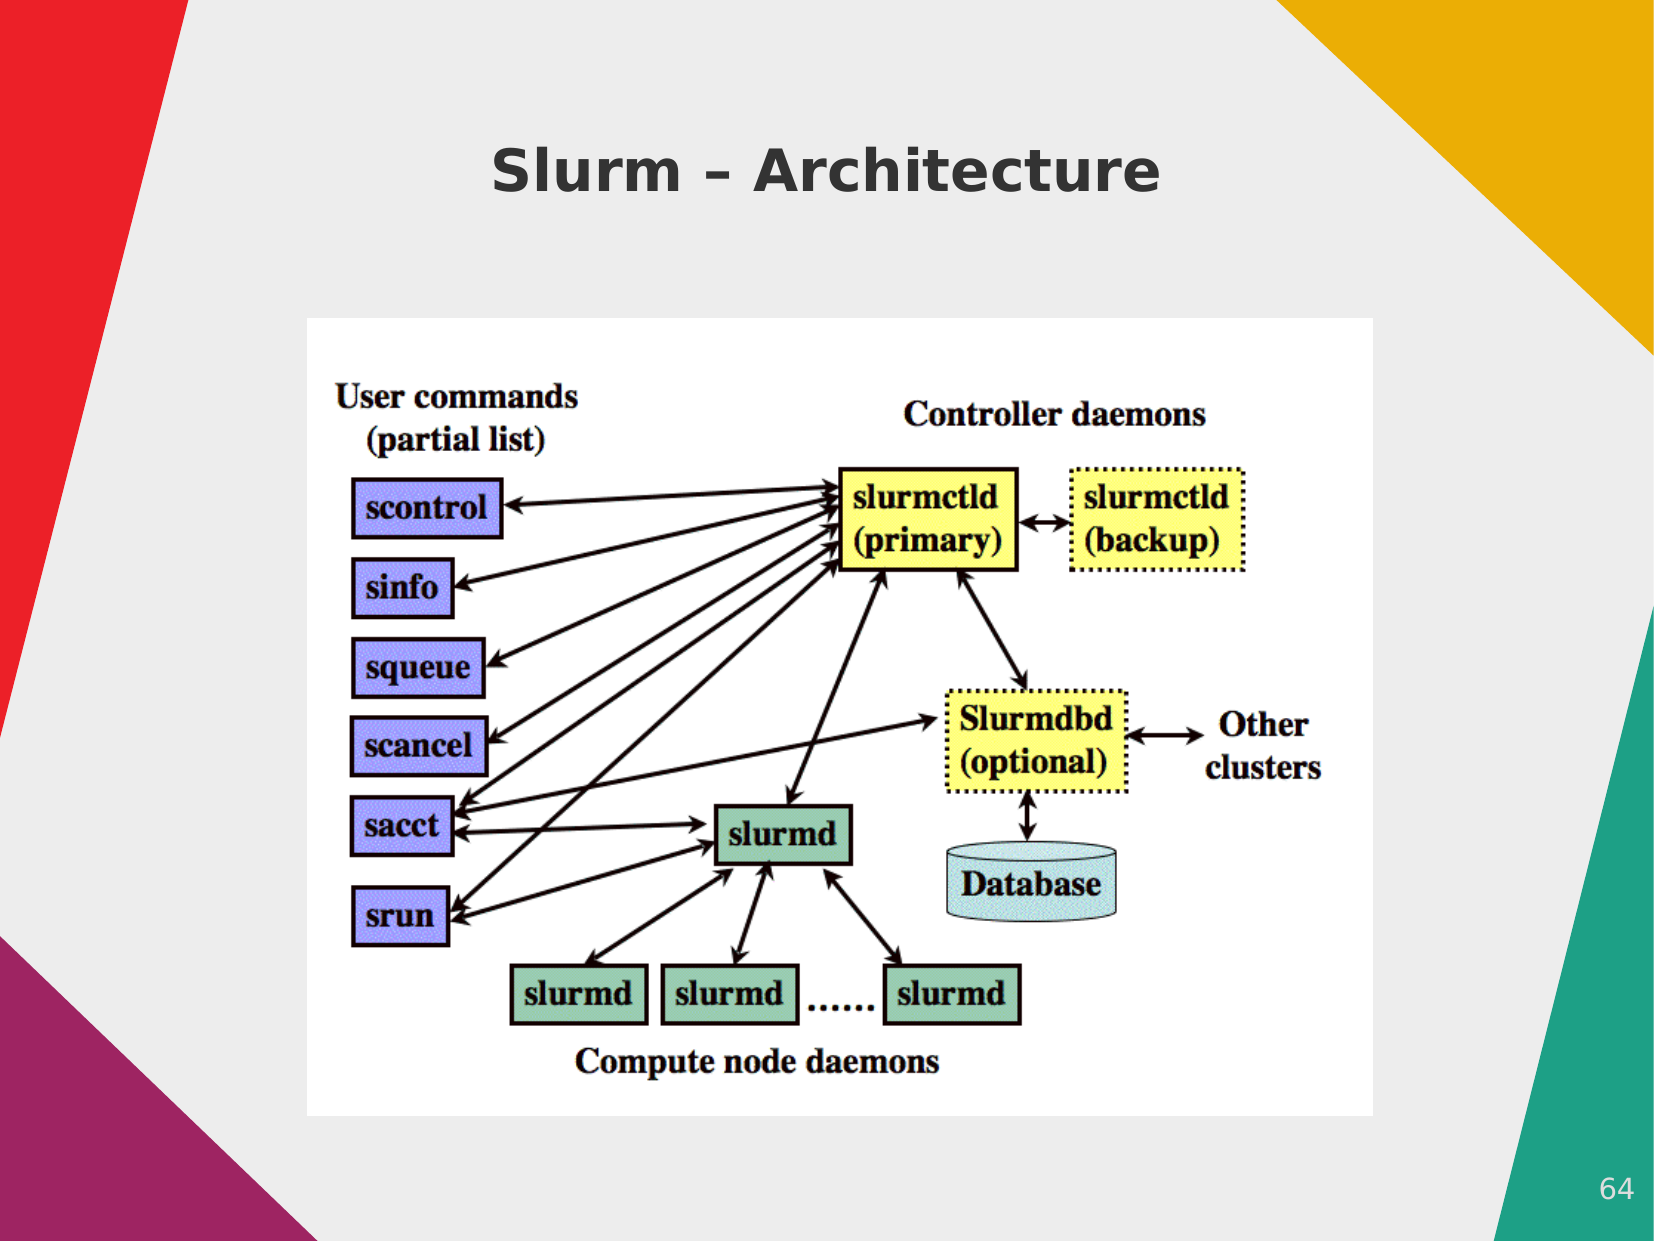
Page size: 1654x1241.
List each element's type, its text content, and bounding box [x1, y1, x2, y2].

title Slurm – Architecture [114, 73, 1539, 271]
picture [307, 318, 1373, 1116]
